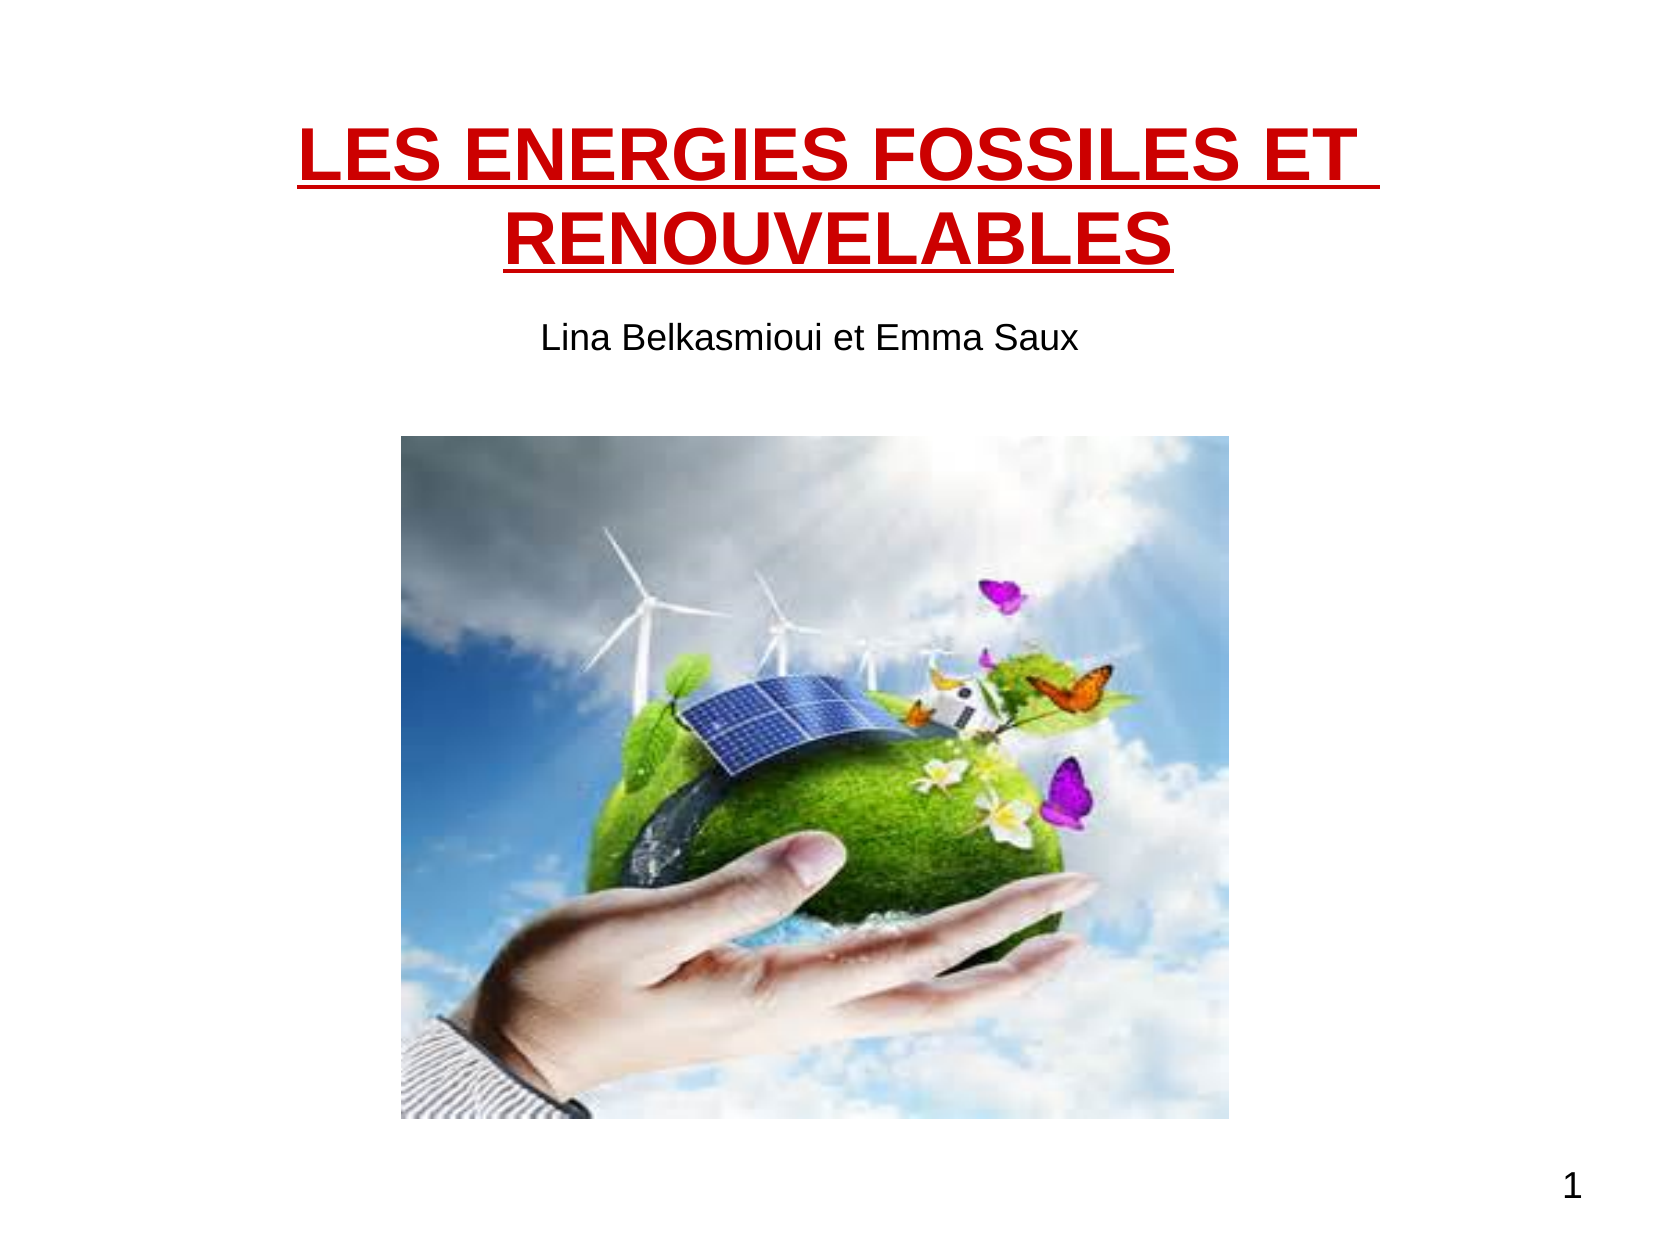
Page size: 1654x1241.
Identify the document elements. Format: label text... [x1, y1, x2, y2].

text_box 1 [1547, 1157, 1619, 1215]
text_box Lina Belkasmioui et Emma Saux [389, 309, 1241, 367]
picture [401, 436, 1229, 1119]
subtitle LES ENERGIES FOSSILES ET RENOUVELABLES [94, 28, 1583, 393]
